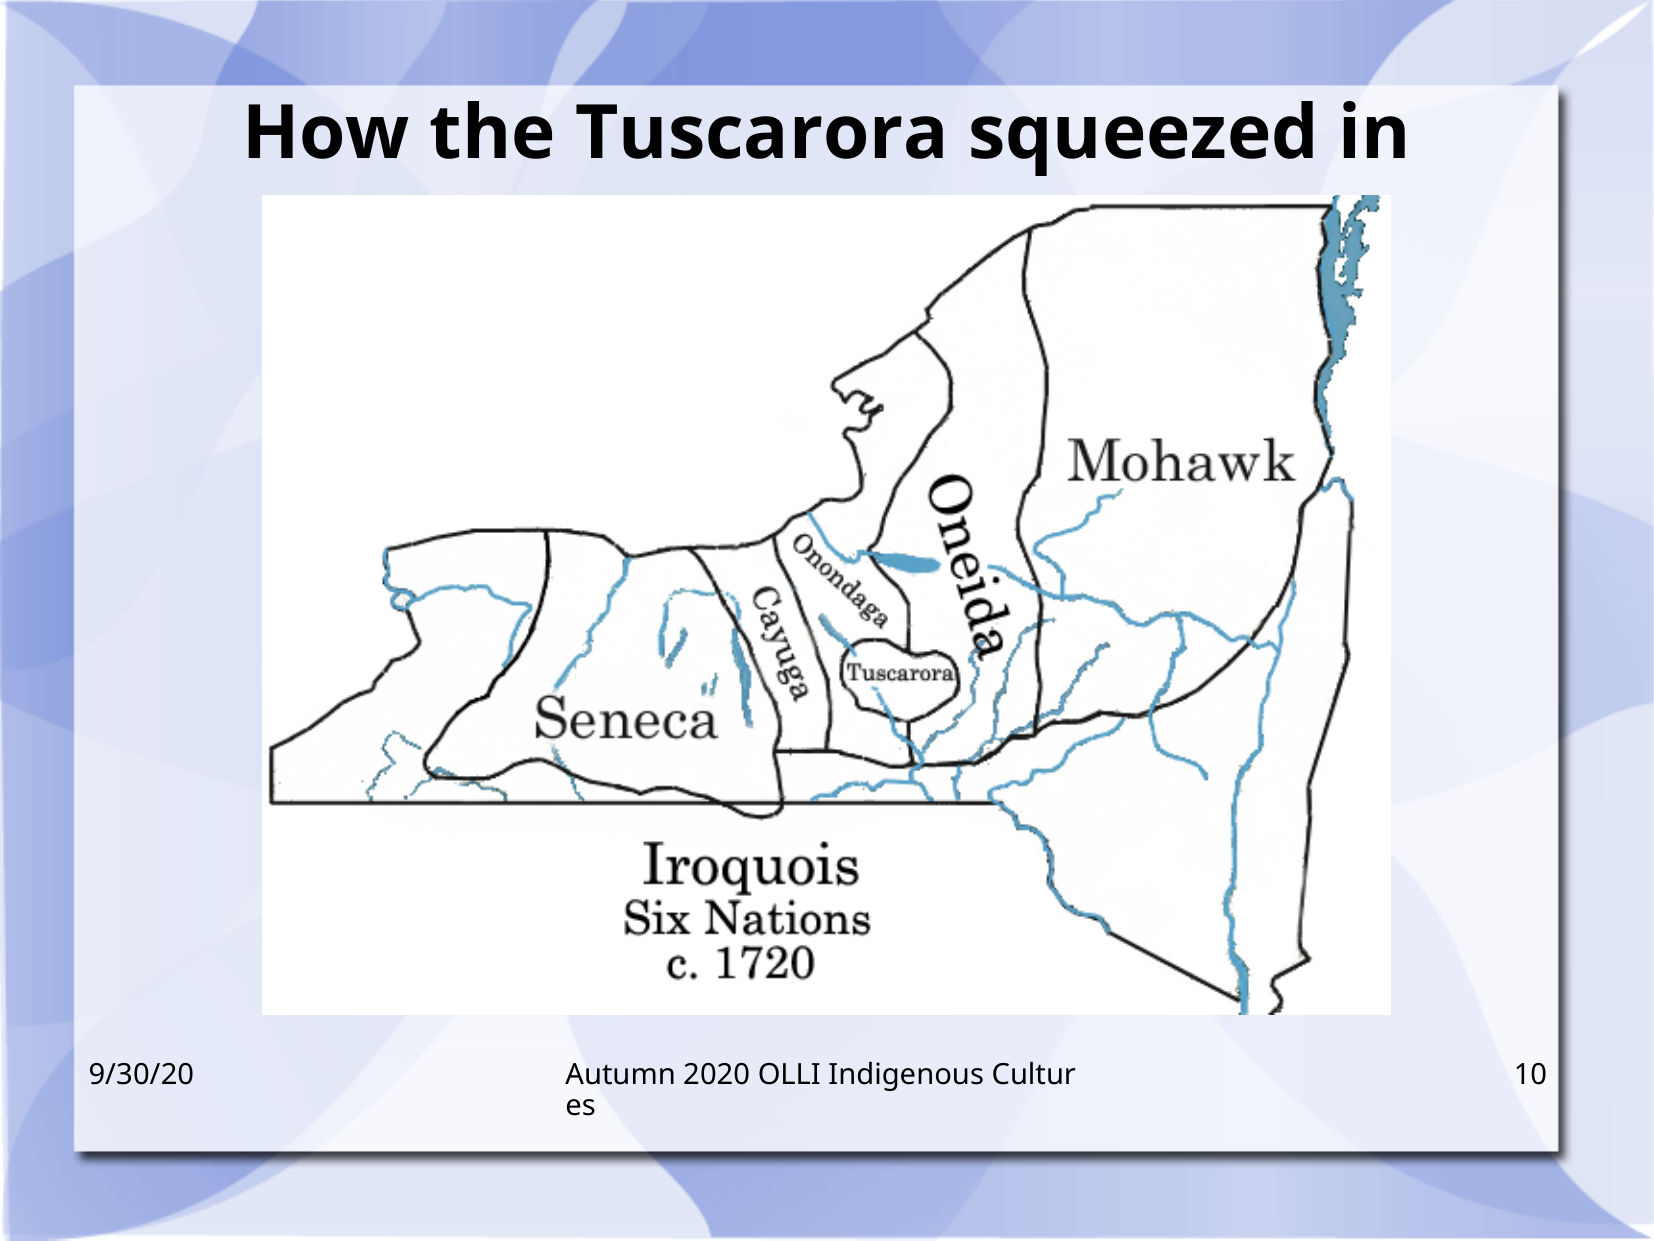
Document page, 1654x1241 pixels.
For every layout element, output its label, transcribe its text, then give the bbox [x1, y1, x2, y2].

picture [0, 0, 1654, 1241]
title How the Tuscarora squeezed in [82, 25, 1571, 233]
